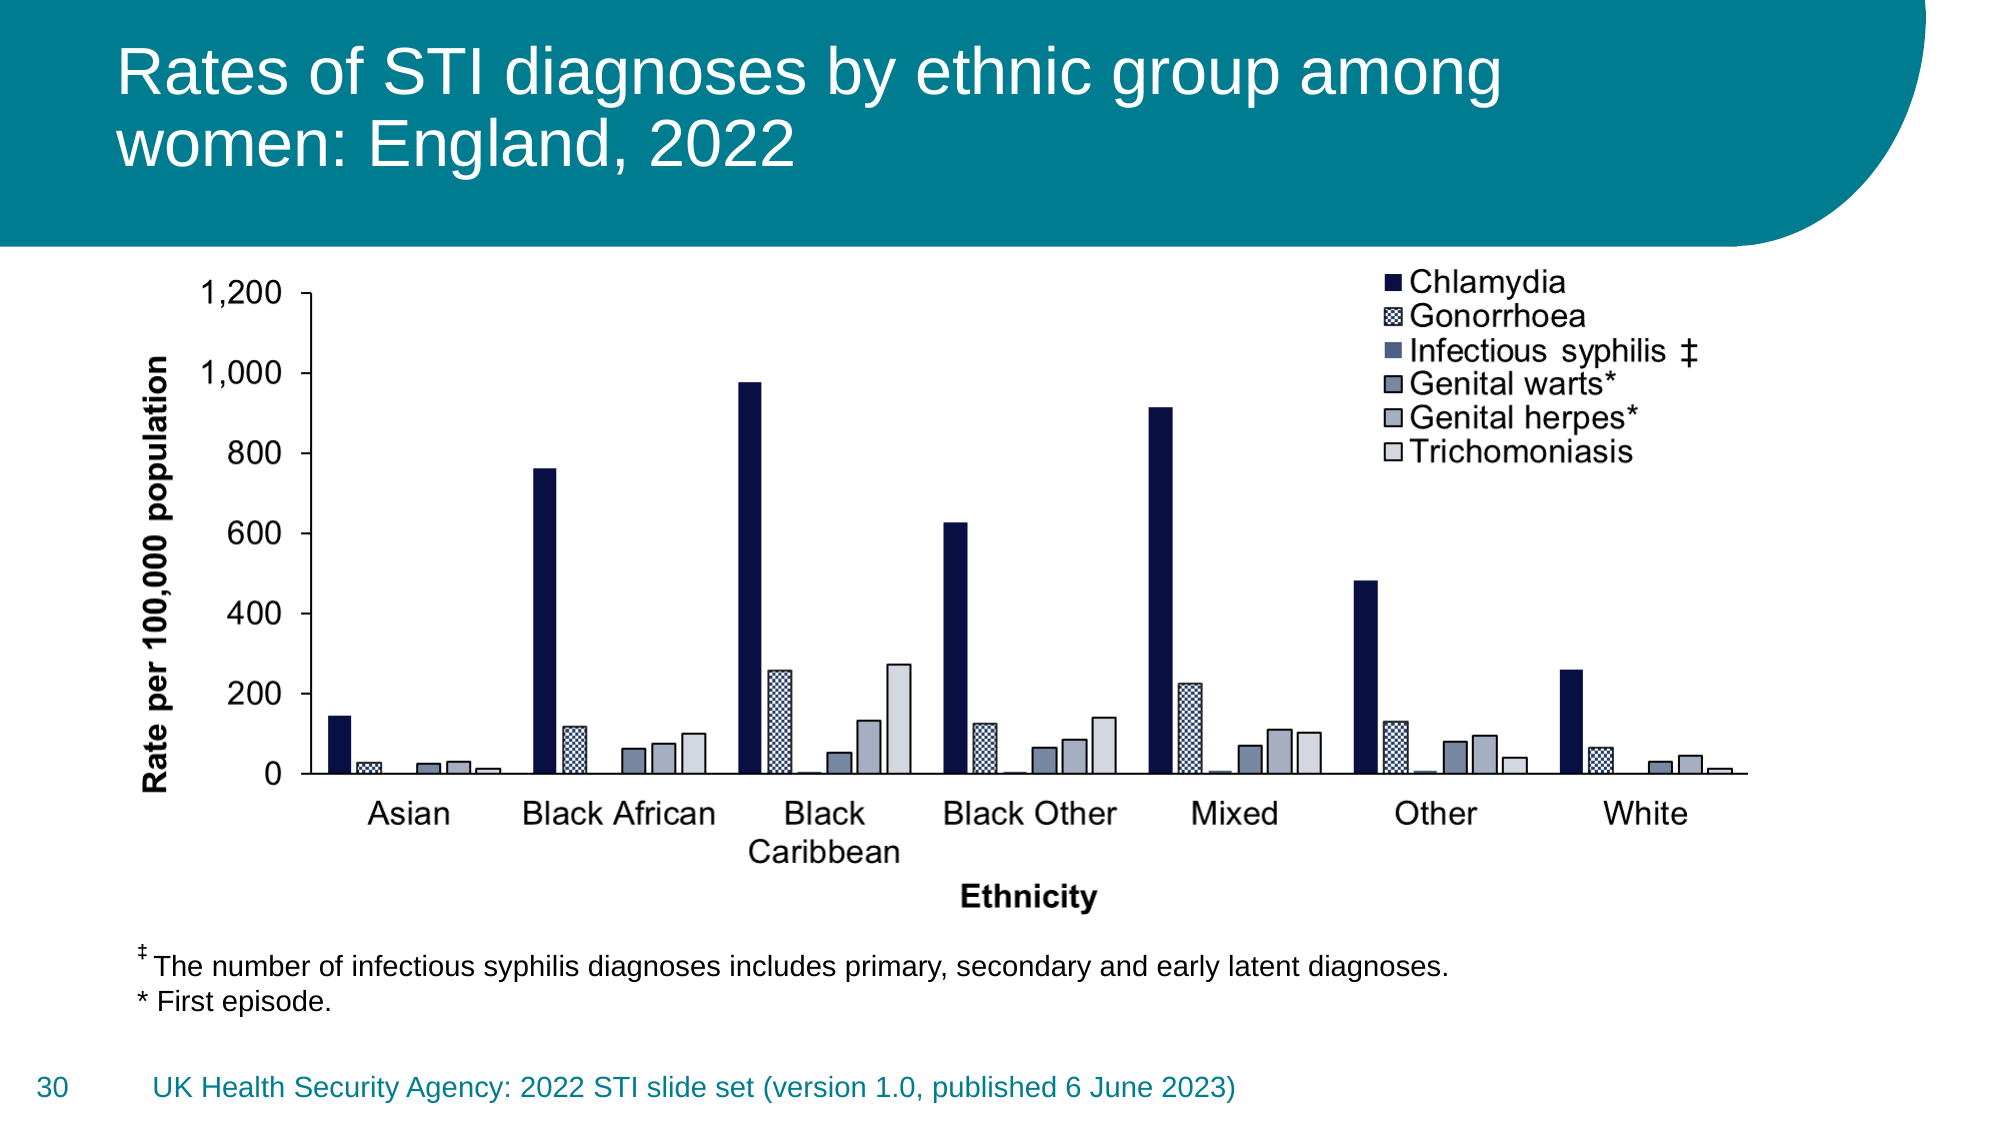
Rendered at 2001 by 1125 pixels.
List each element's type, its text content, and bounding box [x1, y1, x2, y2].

text_box UK Health Security Agency: 2022 STI slide set (version 1.0, published 6 June 2023) [137, 1056, 1780, 1116]
text_box [21, 1056, 120, 1117]
picture [105, 248, 1789, 944]
title Rates of STI diagnoses by ethnic group among women: England, 2022 [101, 29, 1747, 189]
text_box ‡ The number of infectious syphilis diagnoses includes primary, secondary and early latent diagnoses. * First episode. [122, 944, 1617, 1018]
